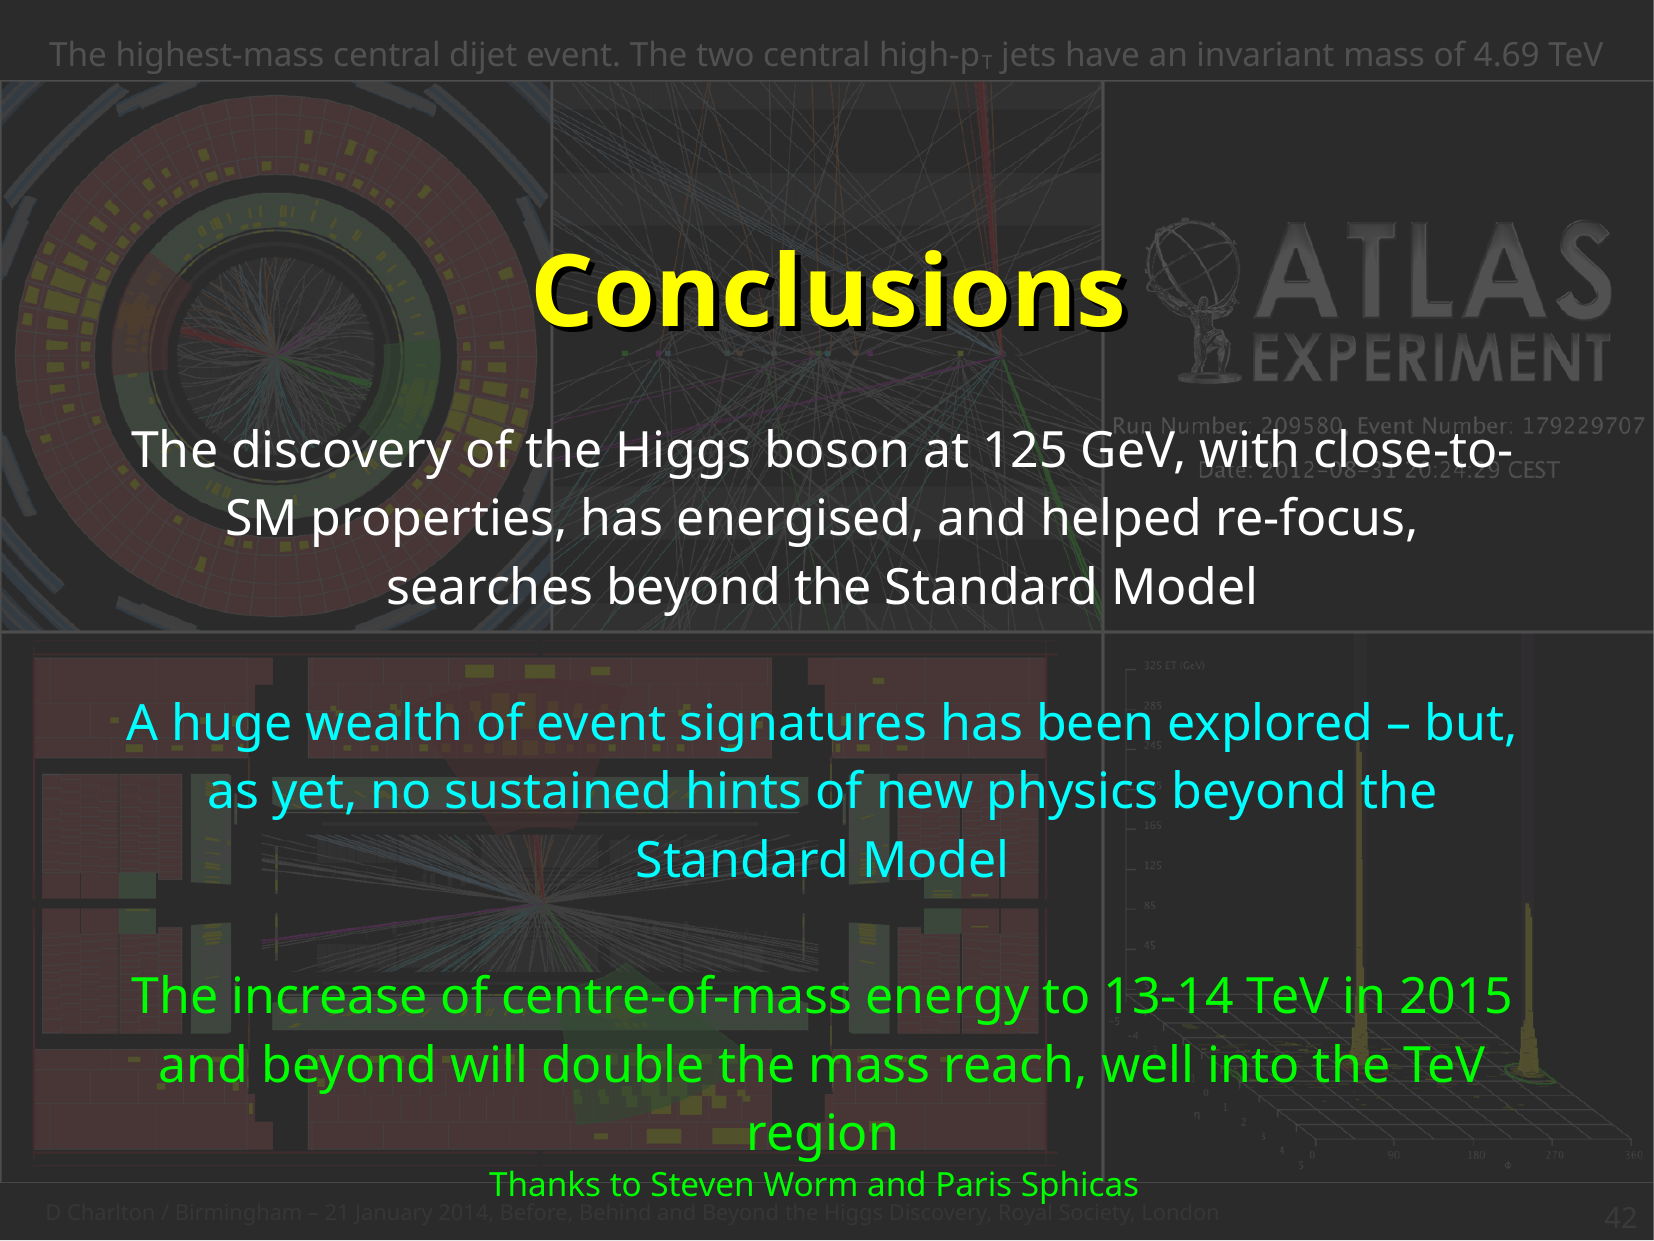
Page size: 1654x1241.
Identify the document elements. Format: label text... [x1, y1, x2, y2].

text_box The discovery of the Higgs boson at 125 GeV, with close-to-SM properties, has energised, and helped re-focus, searches beyond the Standard Model A huge wealth of event signatures has been explored – but, as yet, no sustained hints of new physics beyond the Standard Model The increase of centre-of-mass energy to 13-14 TeV in 2015 and beyond will double the mass reach, well into the TeV region [107, 406, 1538, 1180]
text_box Conclusions [172, 211, 1485, 343]
text_box Thanks to Steven Worm and Paris Sphicas [255, 1153, 1375, 1227]
text_box [0, 0, 1654, 1241]
